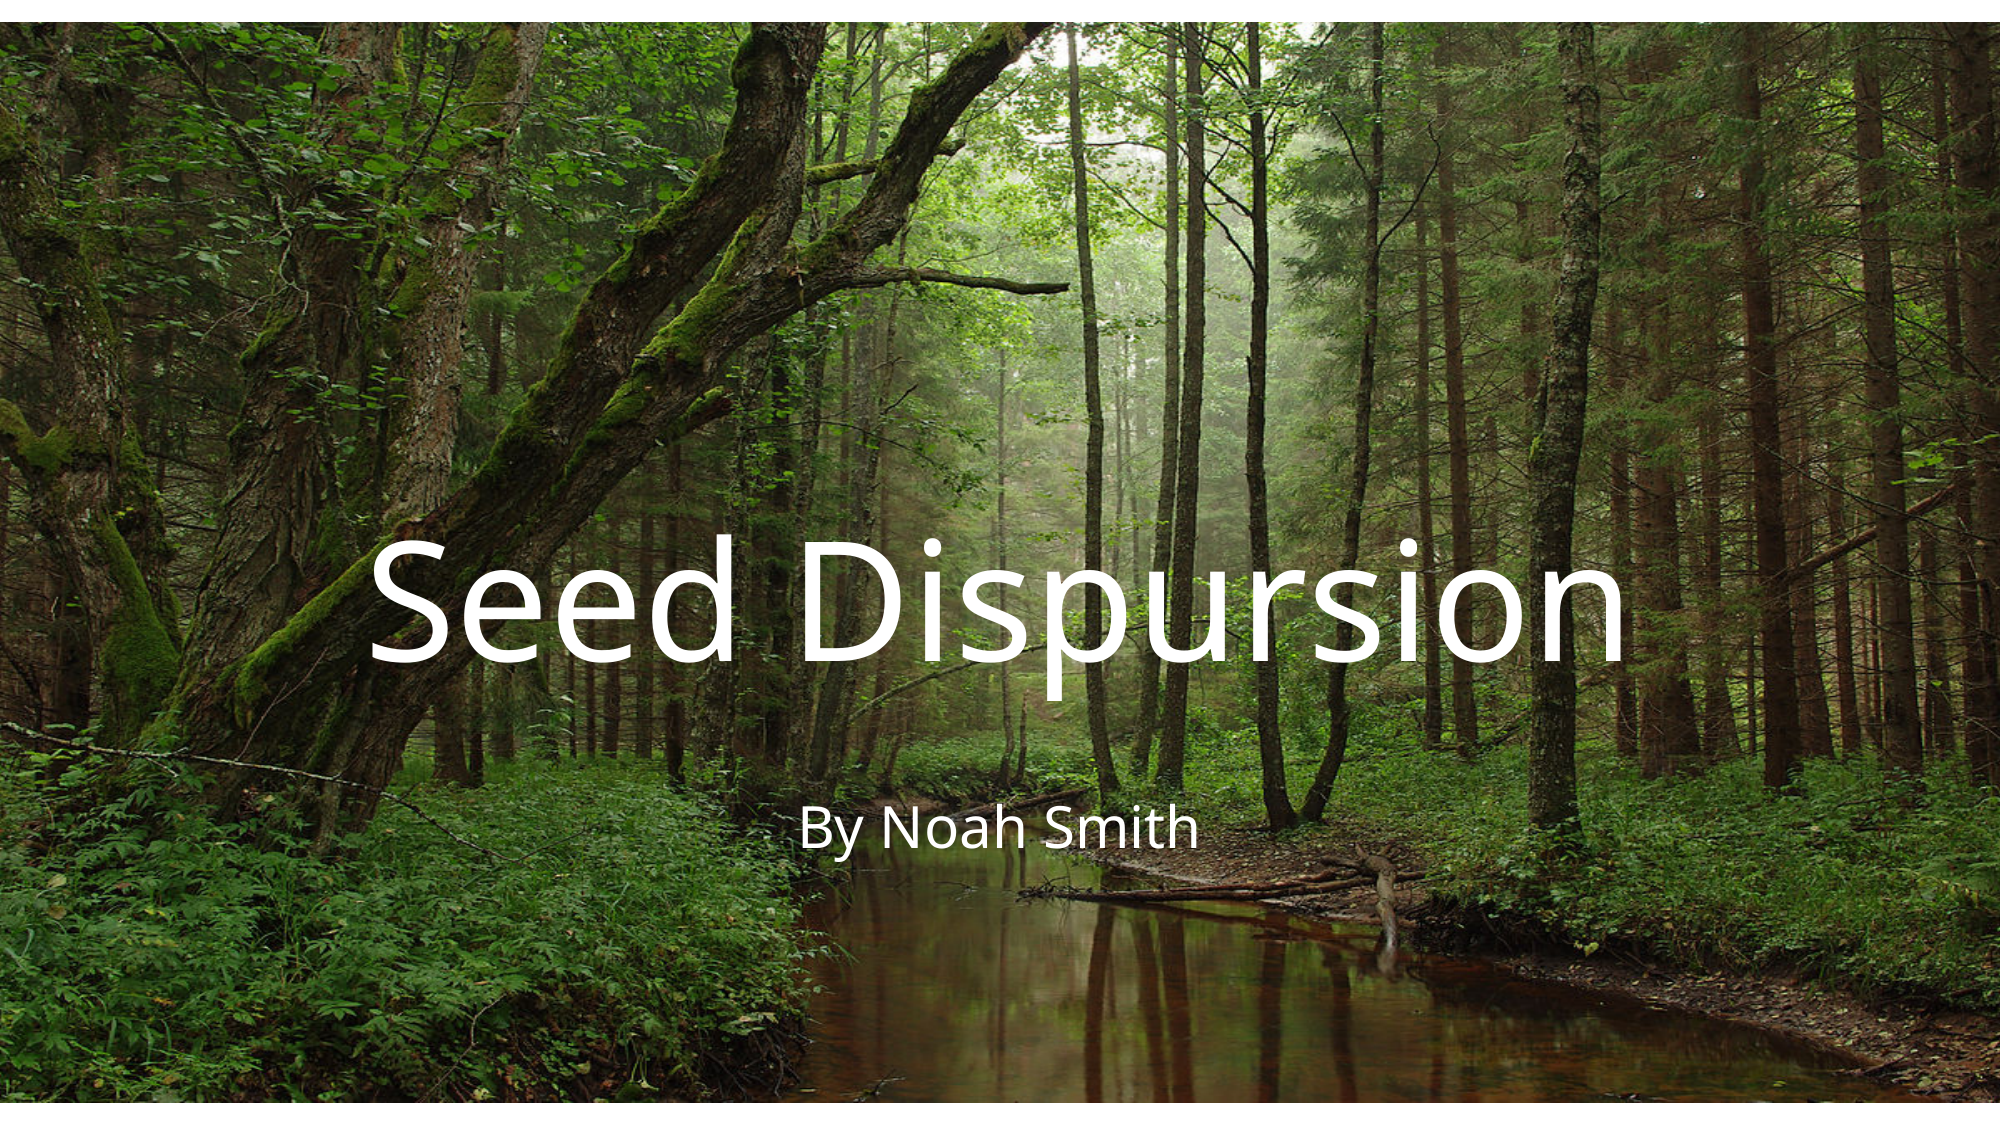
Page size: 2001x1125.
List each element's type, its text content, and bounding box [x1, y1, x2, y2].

subtitle By Noah Smith [94, 775, 1906, 1019]
picture [0, 22, 2000, 1103]
title Seed Dispursion [94, 184, 1906, 706]
